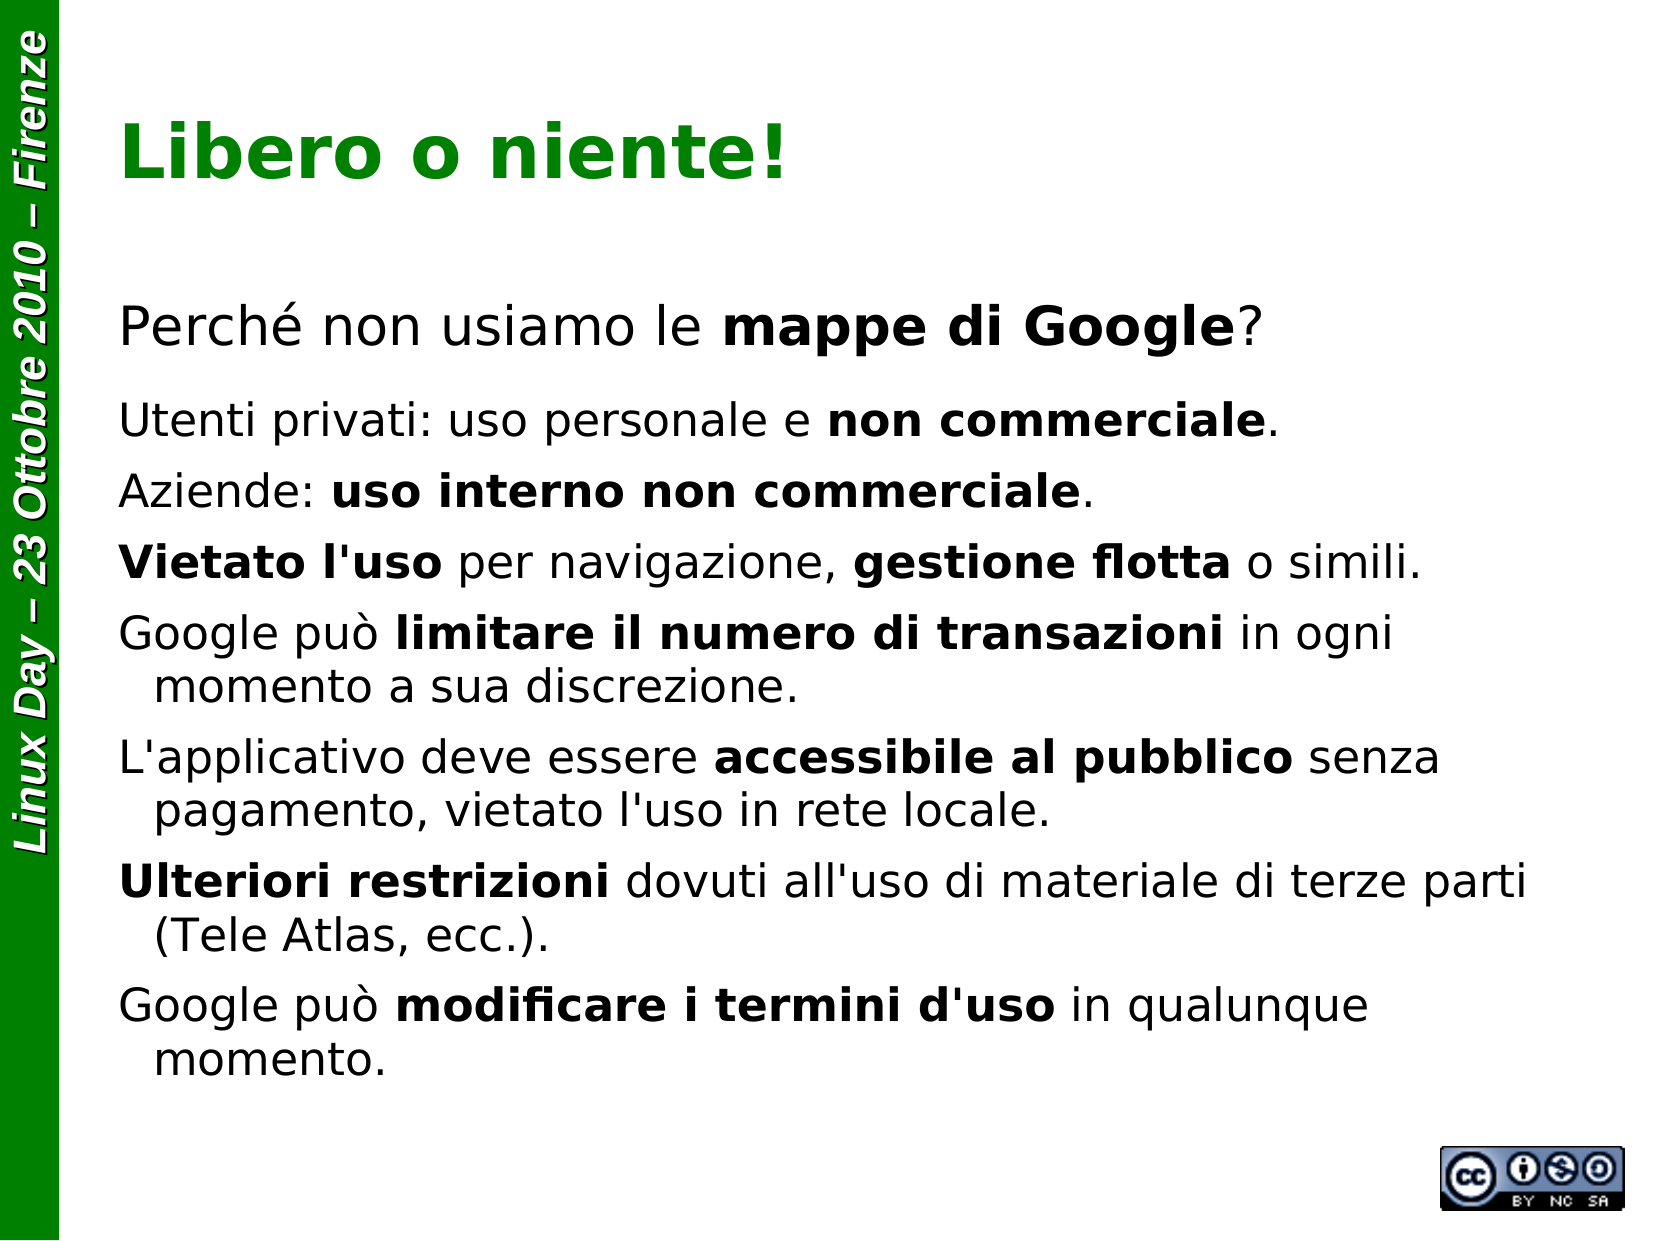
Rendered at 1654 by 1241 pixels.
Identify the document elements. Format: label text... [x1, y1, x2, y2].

title Libero o niente! [118, 56, 1394, 249]
list Perché non usiamo le mappe di Google? Utenti privati: uso personale e non commerciale. Aziende: uso interno non commerciale. Vietato l'uso per navigazione, gestione flotta o simili. Google può limitare il numero di transazioni in ogni momento a sua discrezione. L'applicativo deve essere accessibile al pubblico senza pagamento, vietato l'uso in rete locale. Ulteriori restrizioni dovuti all'uso di materiale di terze parti (Tele Atlas, ecc.). Google può modificare i termini d'uso in qualunque momento. [118, 295, 1565, 1093]
picture [1440, 1146, 1625, 1211]
